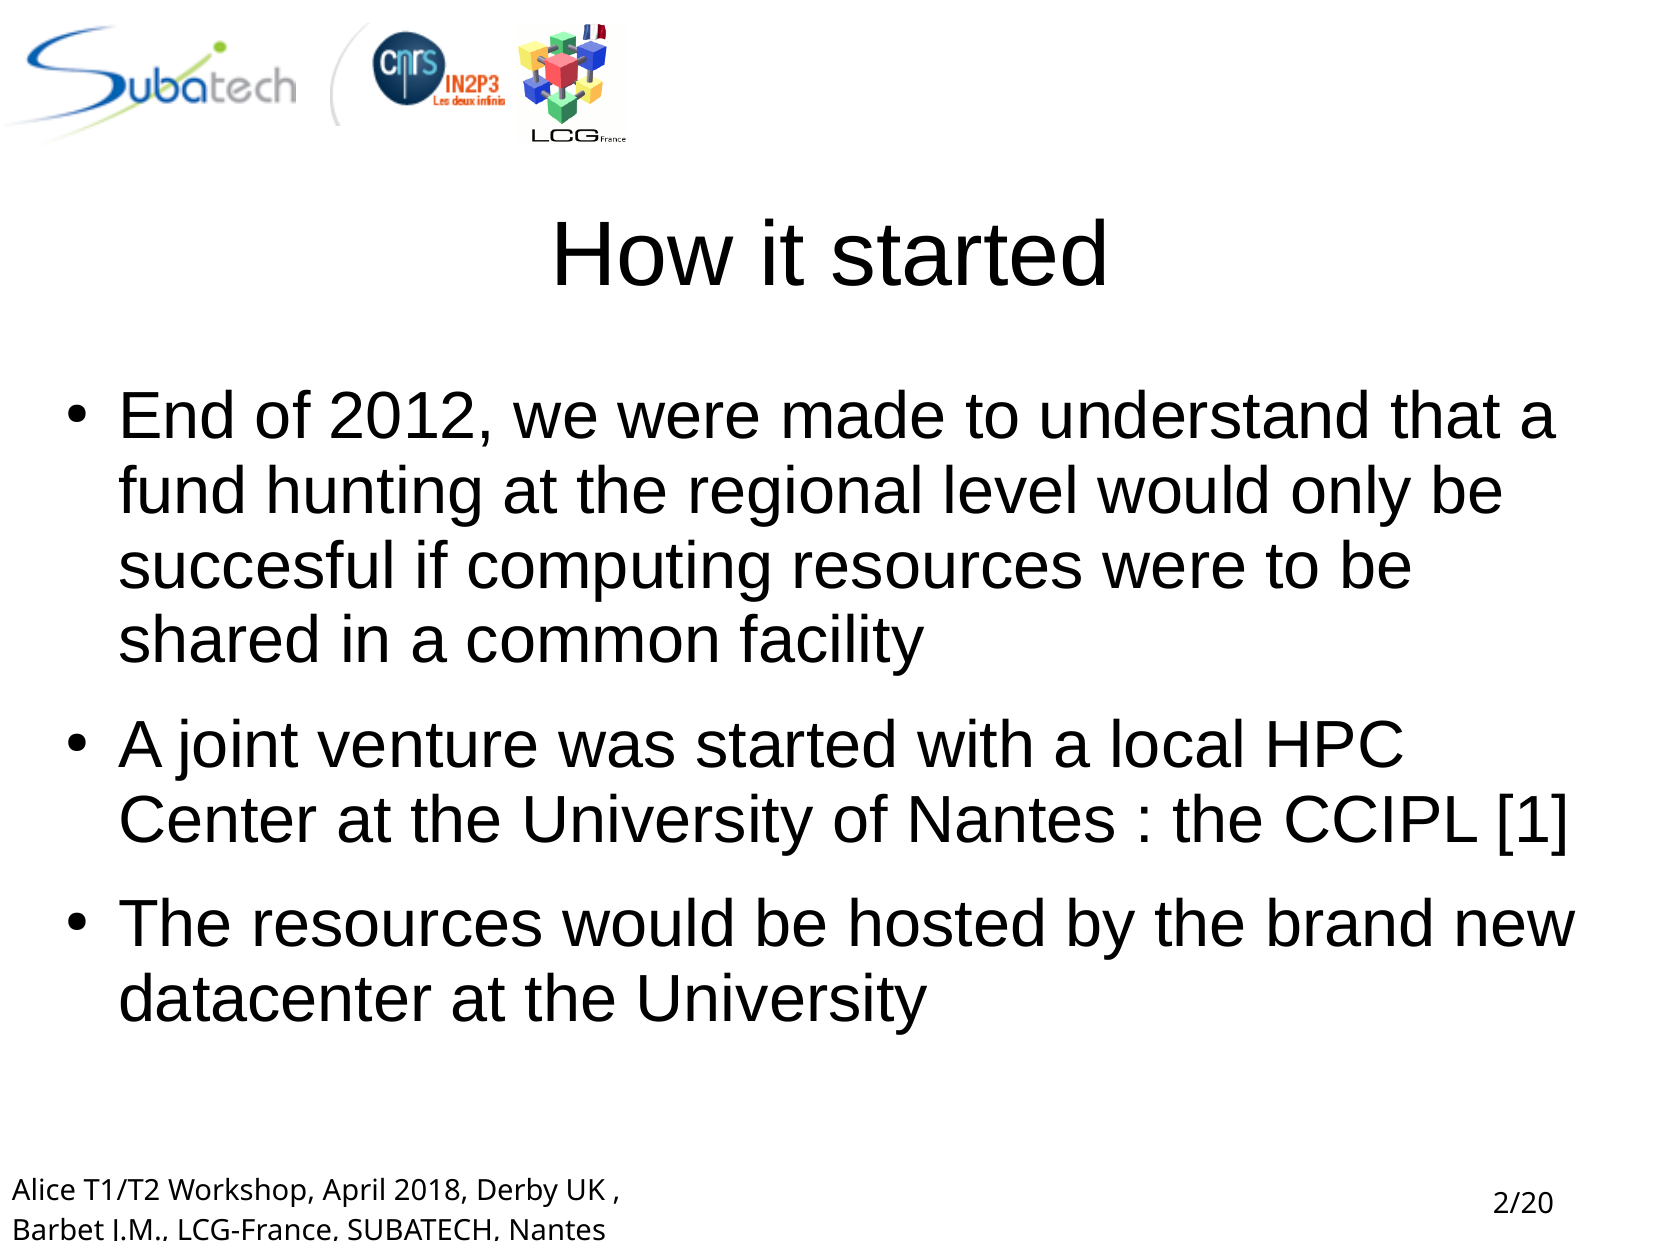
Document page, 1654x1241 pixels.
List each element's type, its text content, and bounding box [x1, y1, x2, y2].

picture [517, 23, 626, 142]
picture [3, 10, 296, 150]
picture [330, 23, 505, 126]
title How it started [86, 150, 1576, 358]
list End of 2012, we were made to understand that a fund hunting at the regional level would only be succesful if computing resources were to be shared in a common facility A joint venture was started with a local HPC Center at the University of Nantes : the CCIPL [1] The resources would be hosted by the brand new datacenter at the University [47, 378, 1607, 1111]
